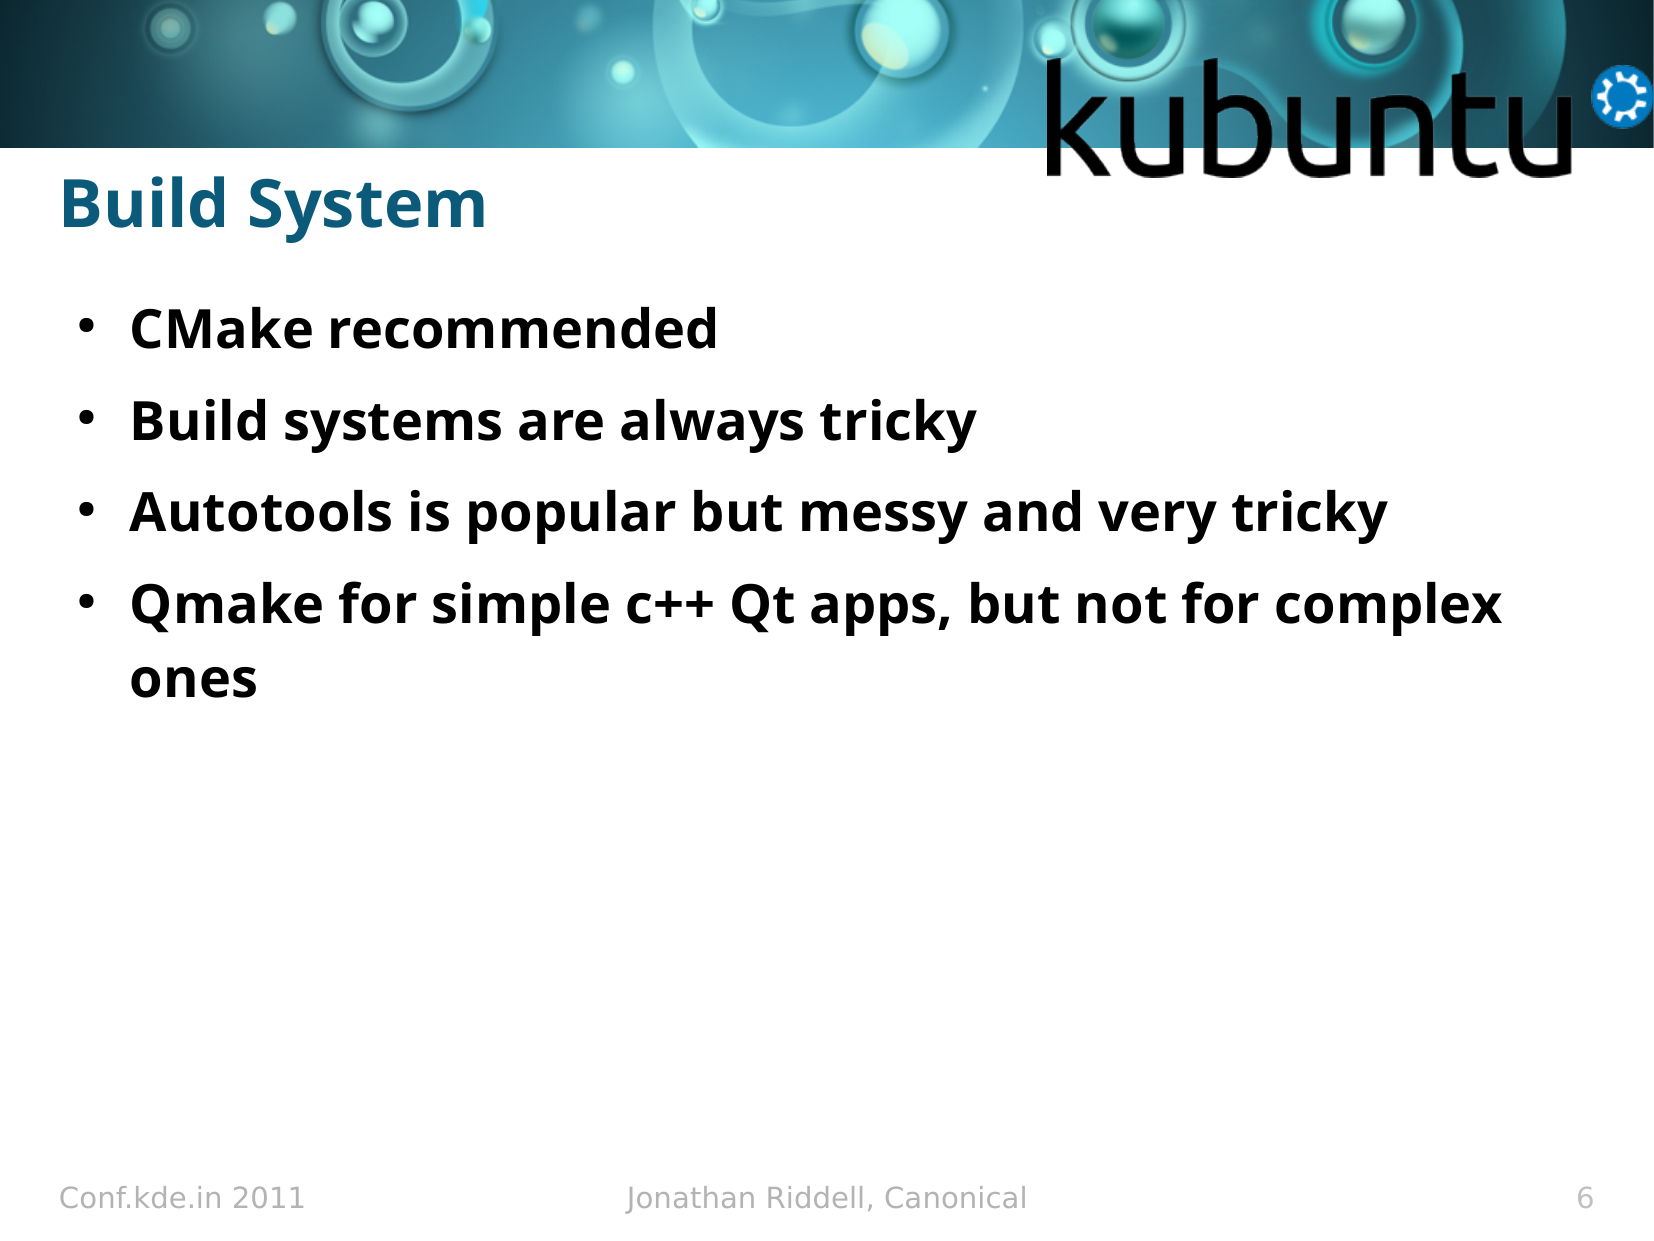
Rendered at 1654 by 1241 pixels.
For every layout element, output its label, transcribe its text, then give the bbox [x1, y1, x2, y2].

picture [0, 0, 1654, 178]
title Build System [59, 147, 1595, 257]
list CMake recommended Build systems are always tricky Autotools is popular but messy and very tricky Qmake for simple c++ Qt apps, but not for complex ones [59, 290, 1595, 1109]
